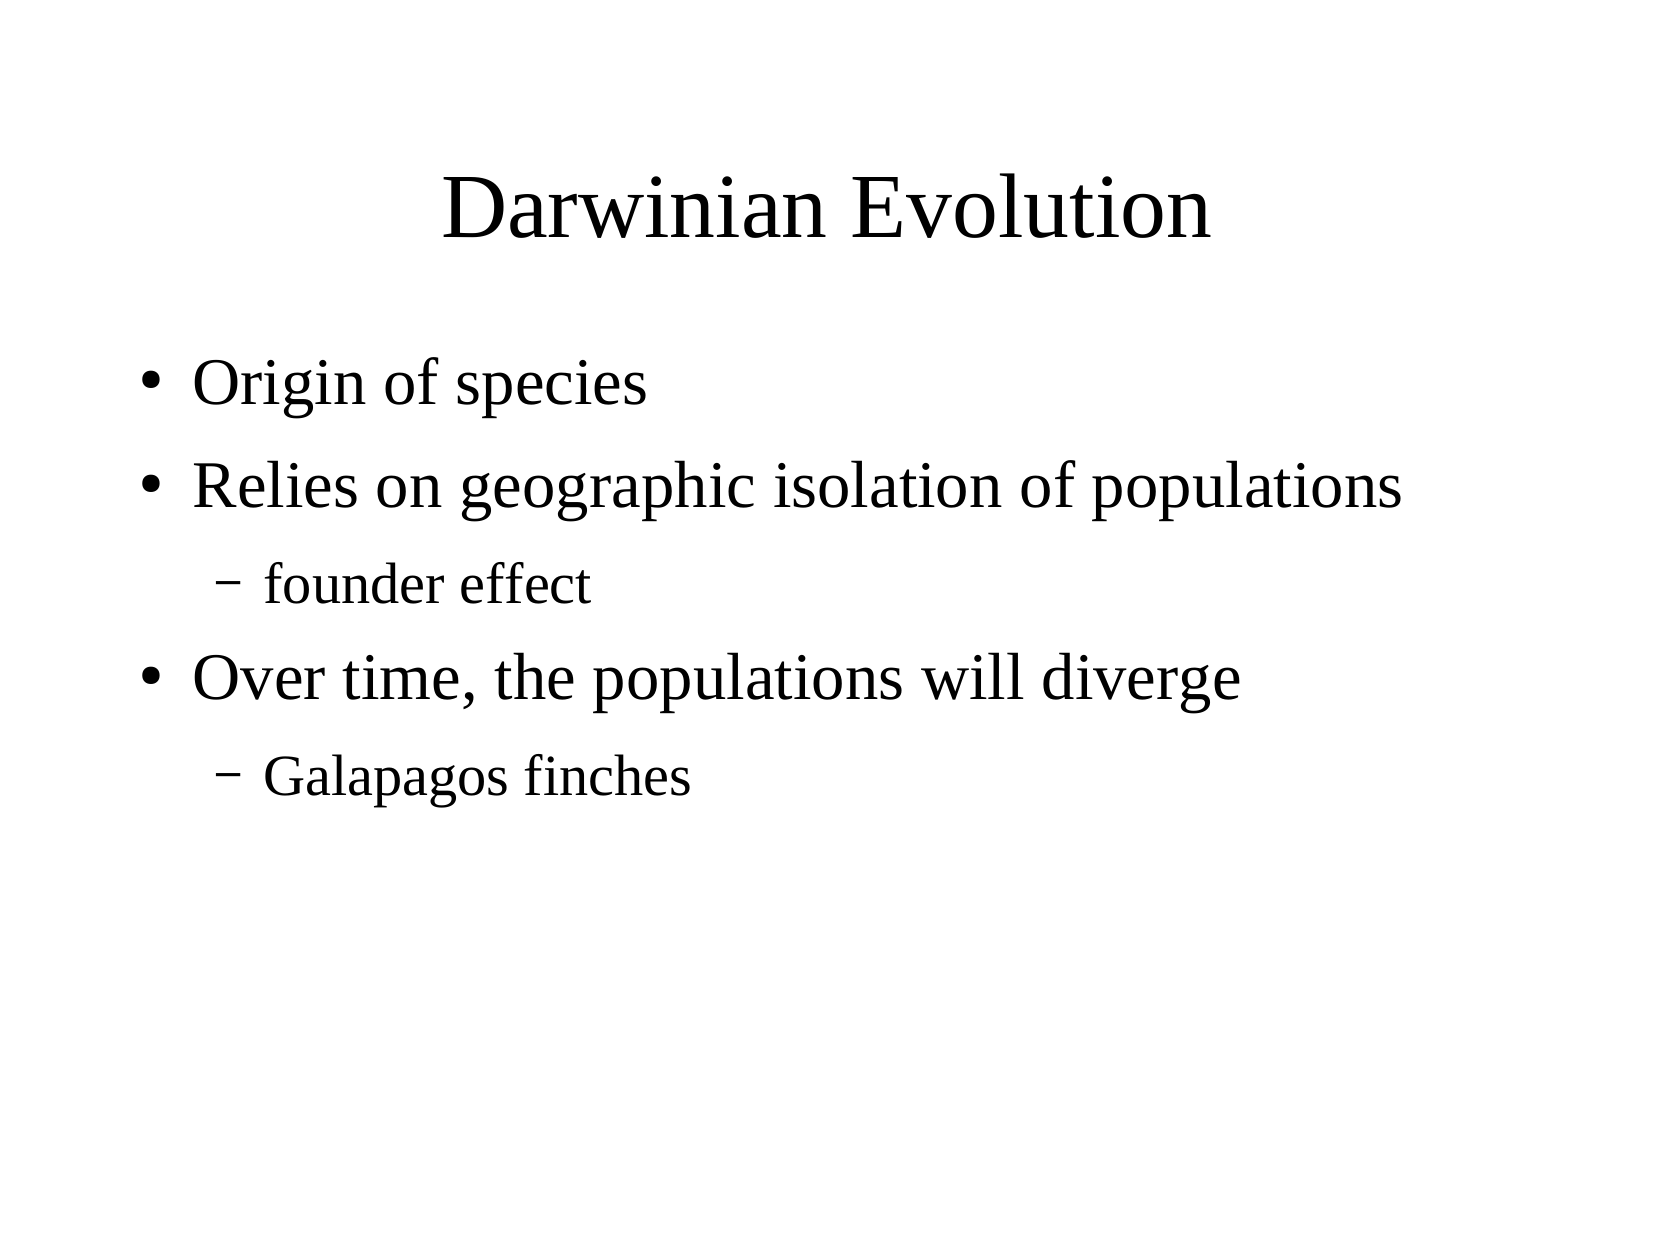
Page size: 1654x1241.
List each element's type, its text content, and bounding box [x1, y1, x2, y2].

list Origin of species Relies on geographic isolation of populations founder effect Over time, the populations will diverge Galapagos finches [121, 344, 1534, 1127]
title Darwinian Evolution [121, 102, 1534, 311]
